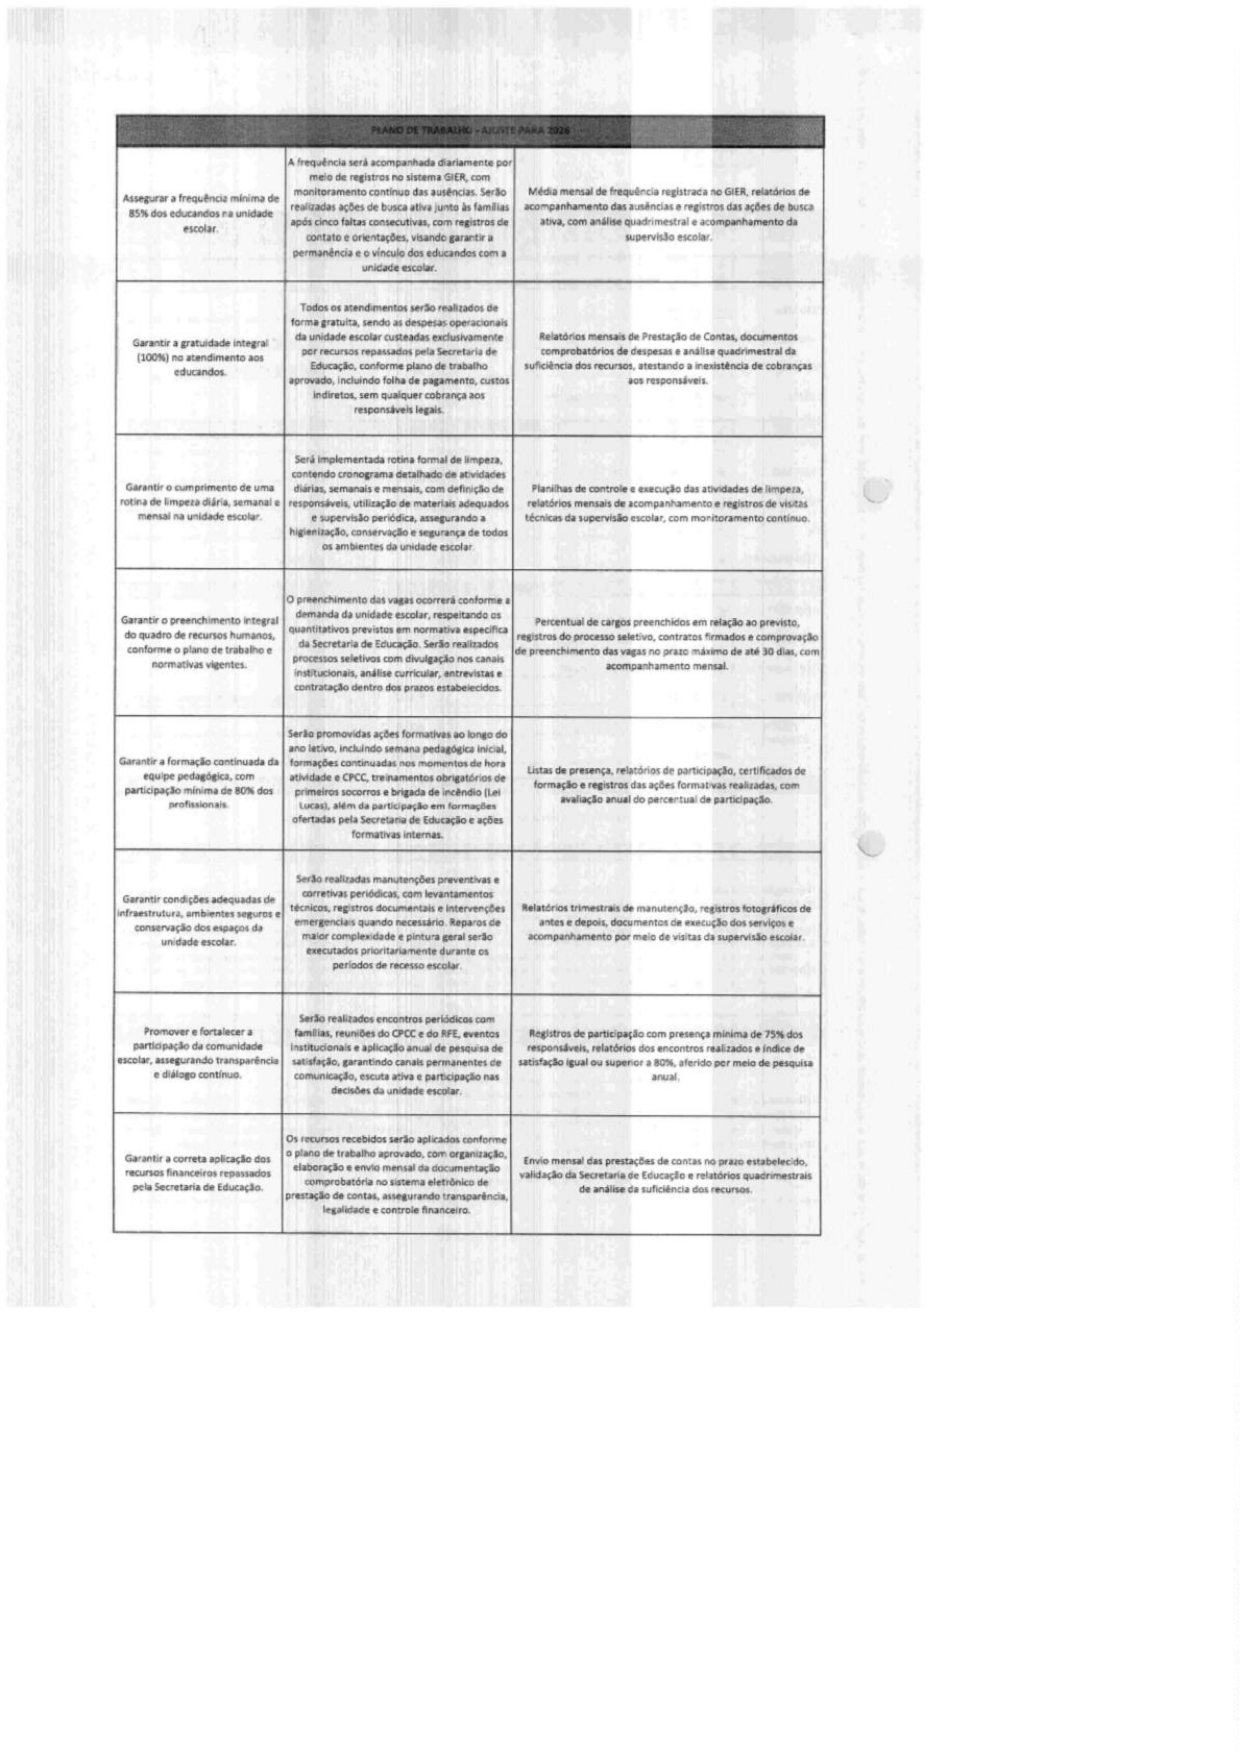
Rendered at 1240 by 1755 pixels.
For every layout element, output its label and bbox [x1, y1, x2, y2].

text_box [0, 0, 1240, 1755]
